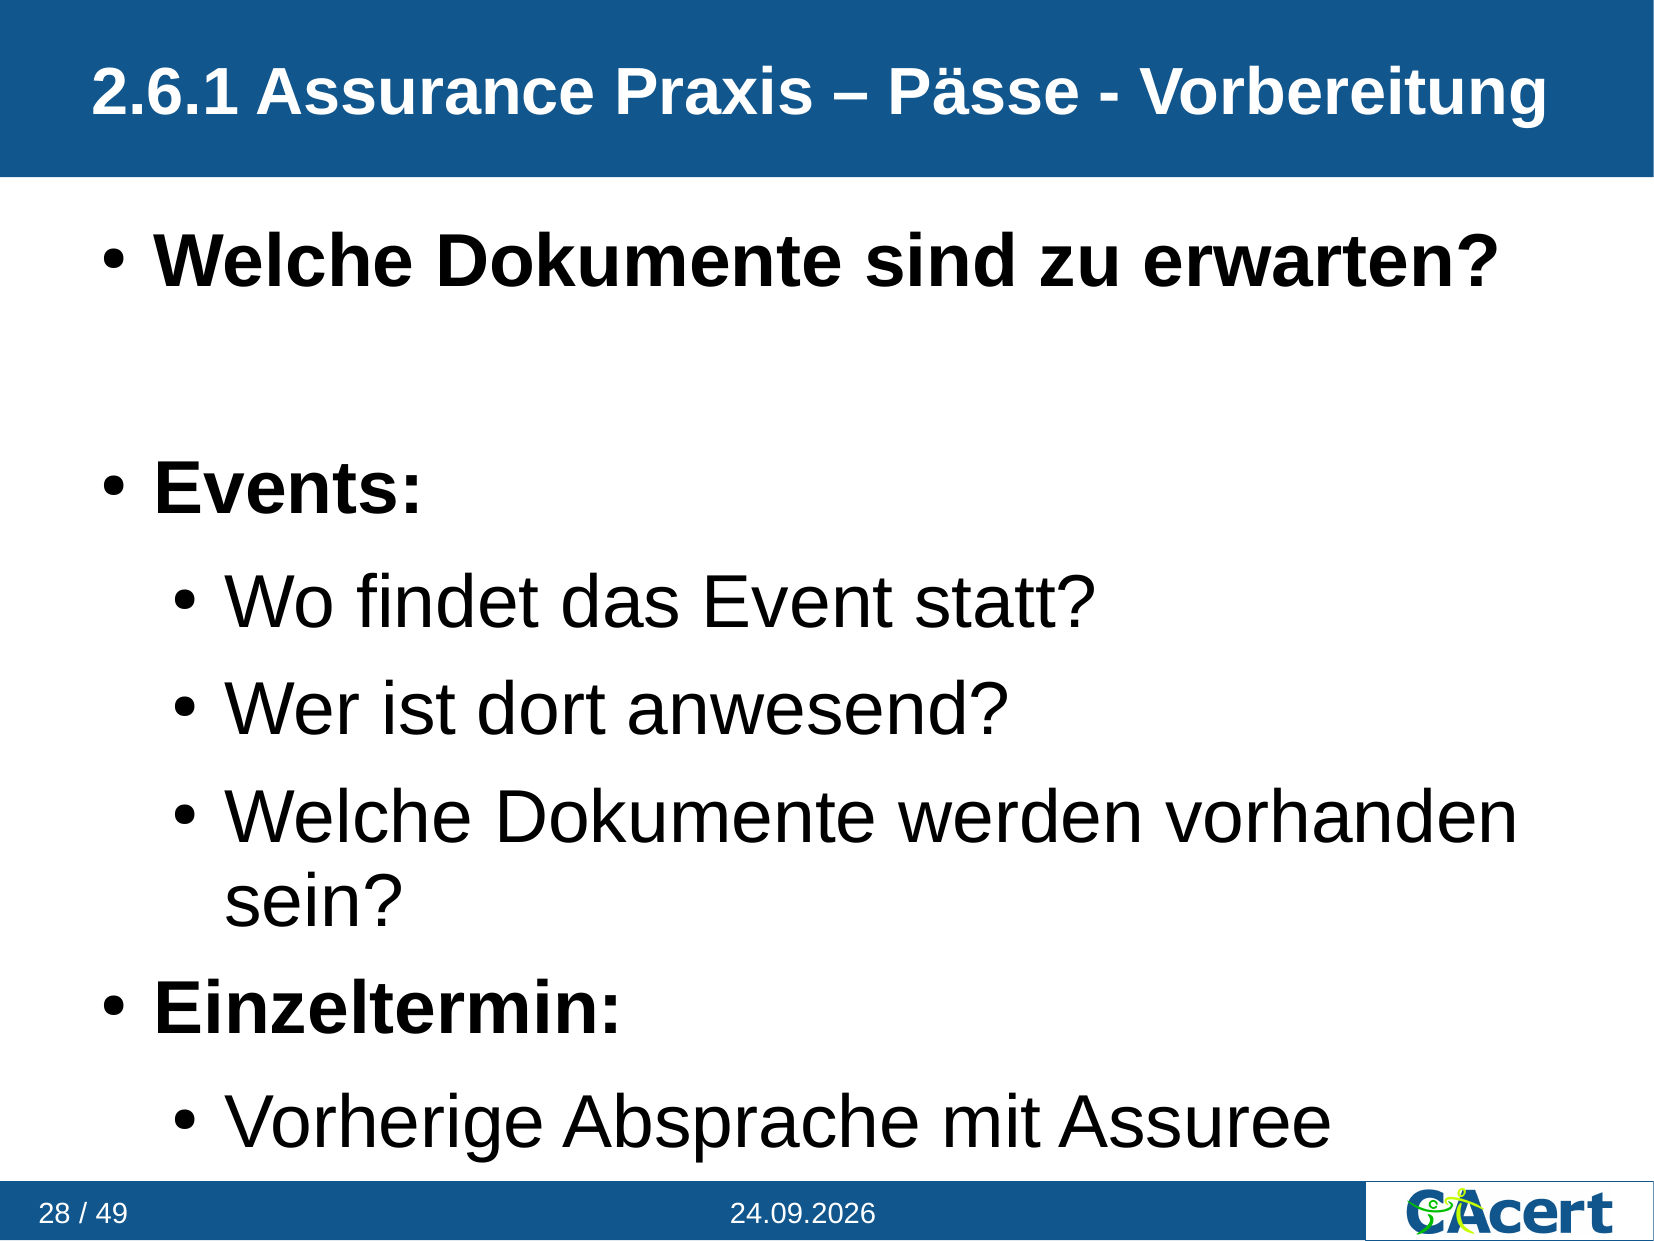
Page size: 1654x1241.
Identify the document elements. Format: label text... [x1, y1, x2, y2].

title 2.6.1 Assurance Praxis – Pässe - Vorbereitung [76, 17, 1565, 166]
list Welche Dokumente sind zu erwarten? Events: Wo findet das Event statt? Wer ist dort anwesend? Welche Dokumente werden vorhanden sein? Einzeltermin: Vorherige Absprache mit Assuree [82, 218, 1571, 1164]
picture [1406, 1187, 1613, 1235]
